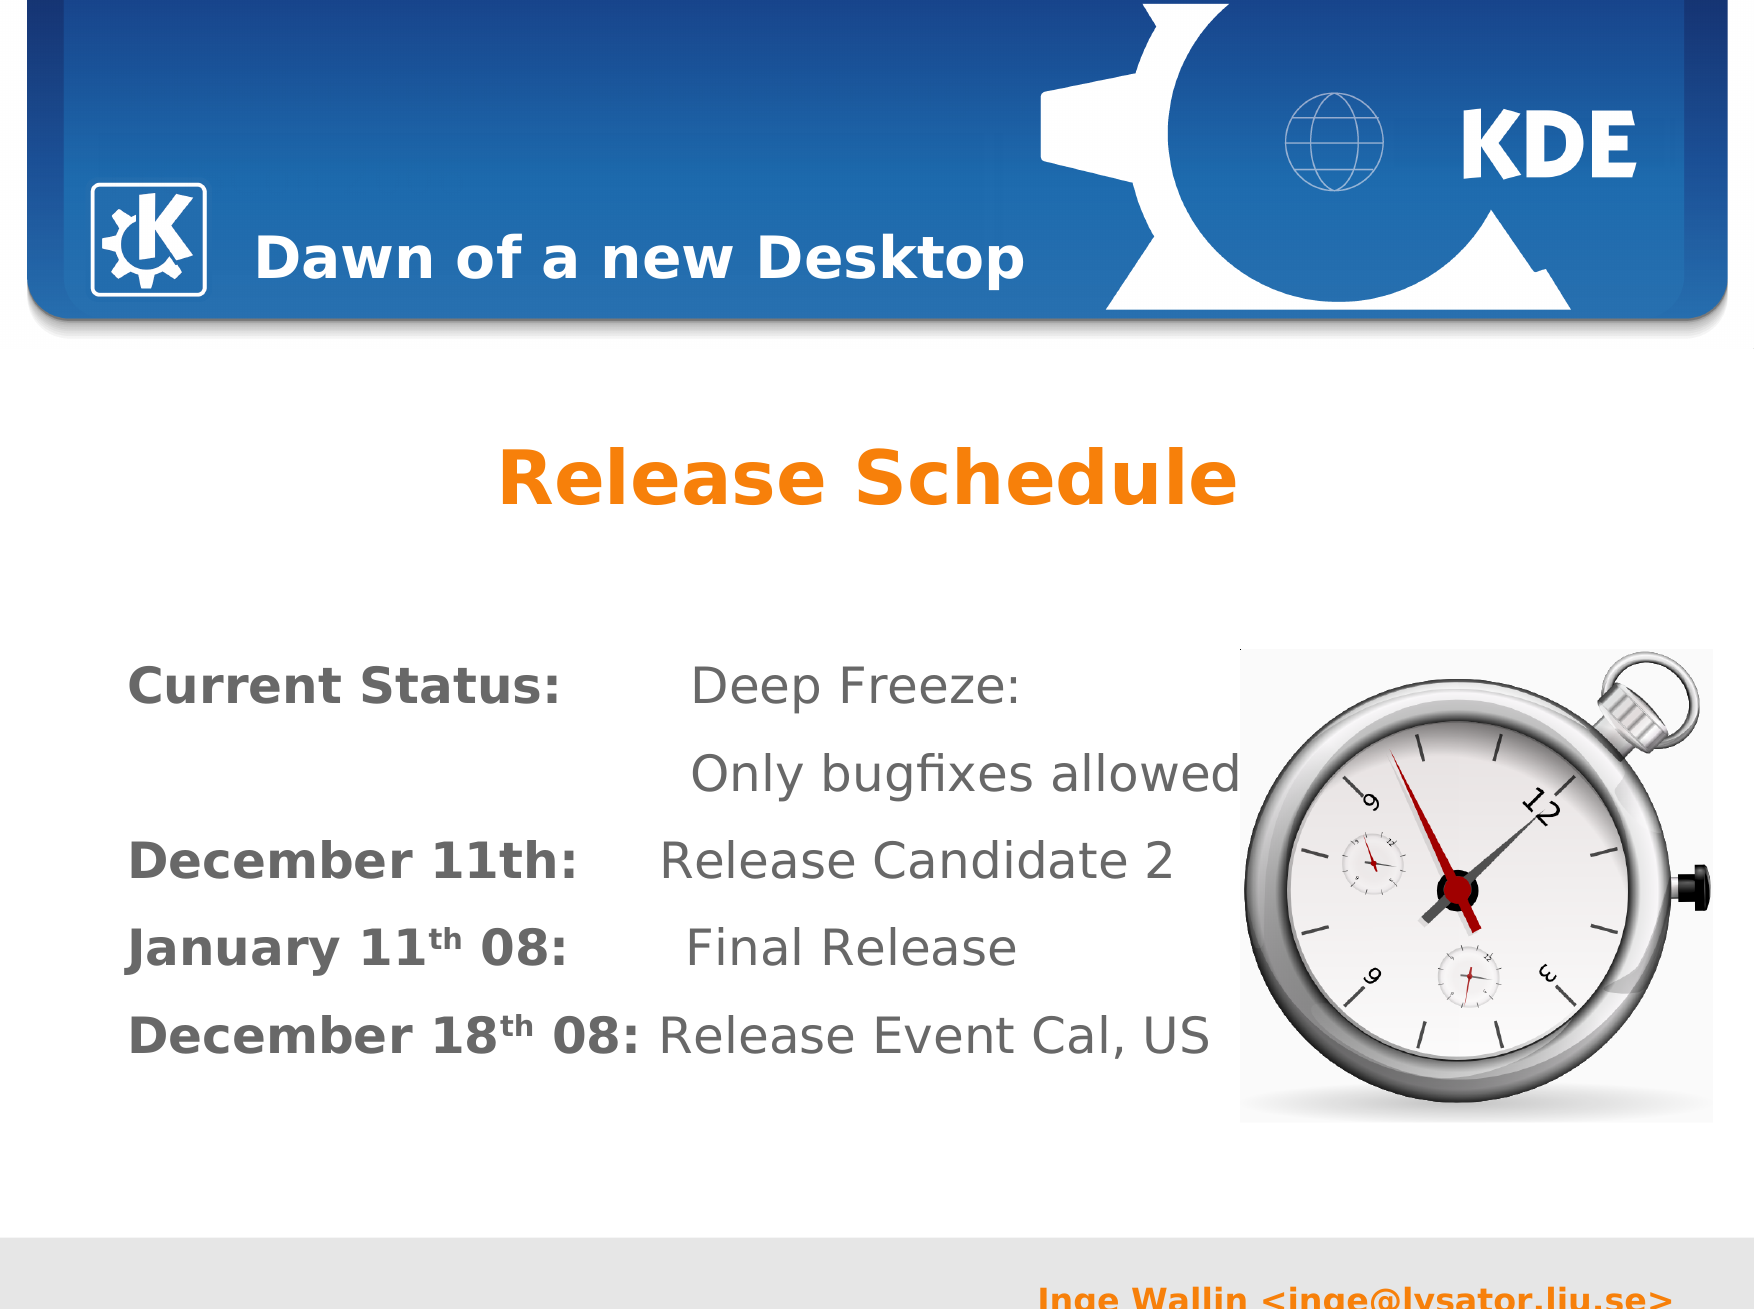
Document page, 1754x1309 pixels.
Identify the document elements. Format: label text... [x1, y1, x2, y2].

picture [0, 0, 1754, 349]
text_box Release Schedule [111, 383, 1595, 486]
text_box Current Status: Deep Freeze: Only bugfixes allowed December 11th: Release Candidate 2 January 11th 08: Final Release December 18th 08: Release Event Cal, US [112, 562, 1651, 1077]
picture [1240, 649, 1728, 1139]
text_box Dawn of a new Desktop [208, 183, 1063, 296]
